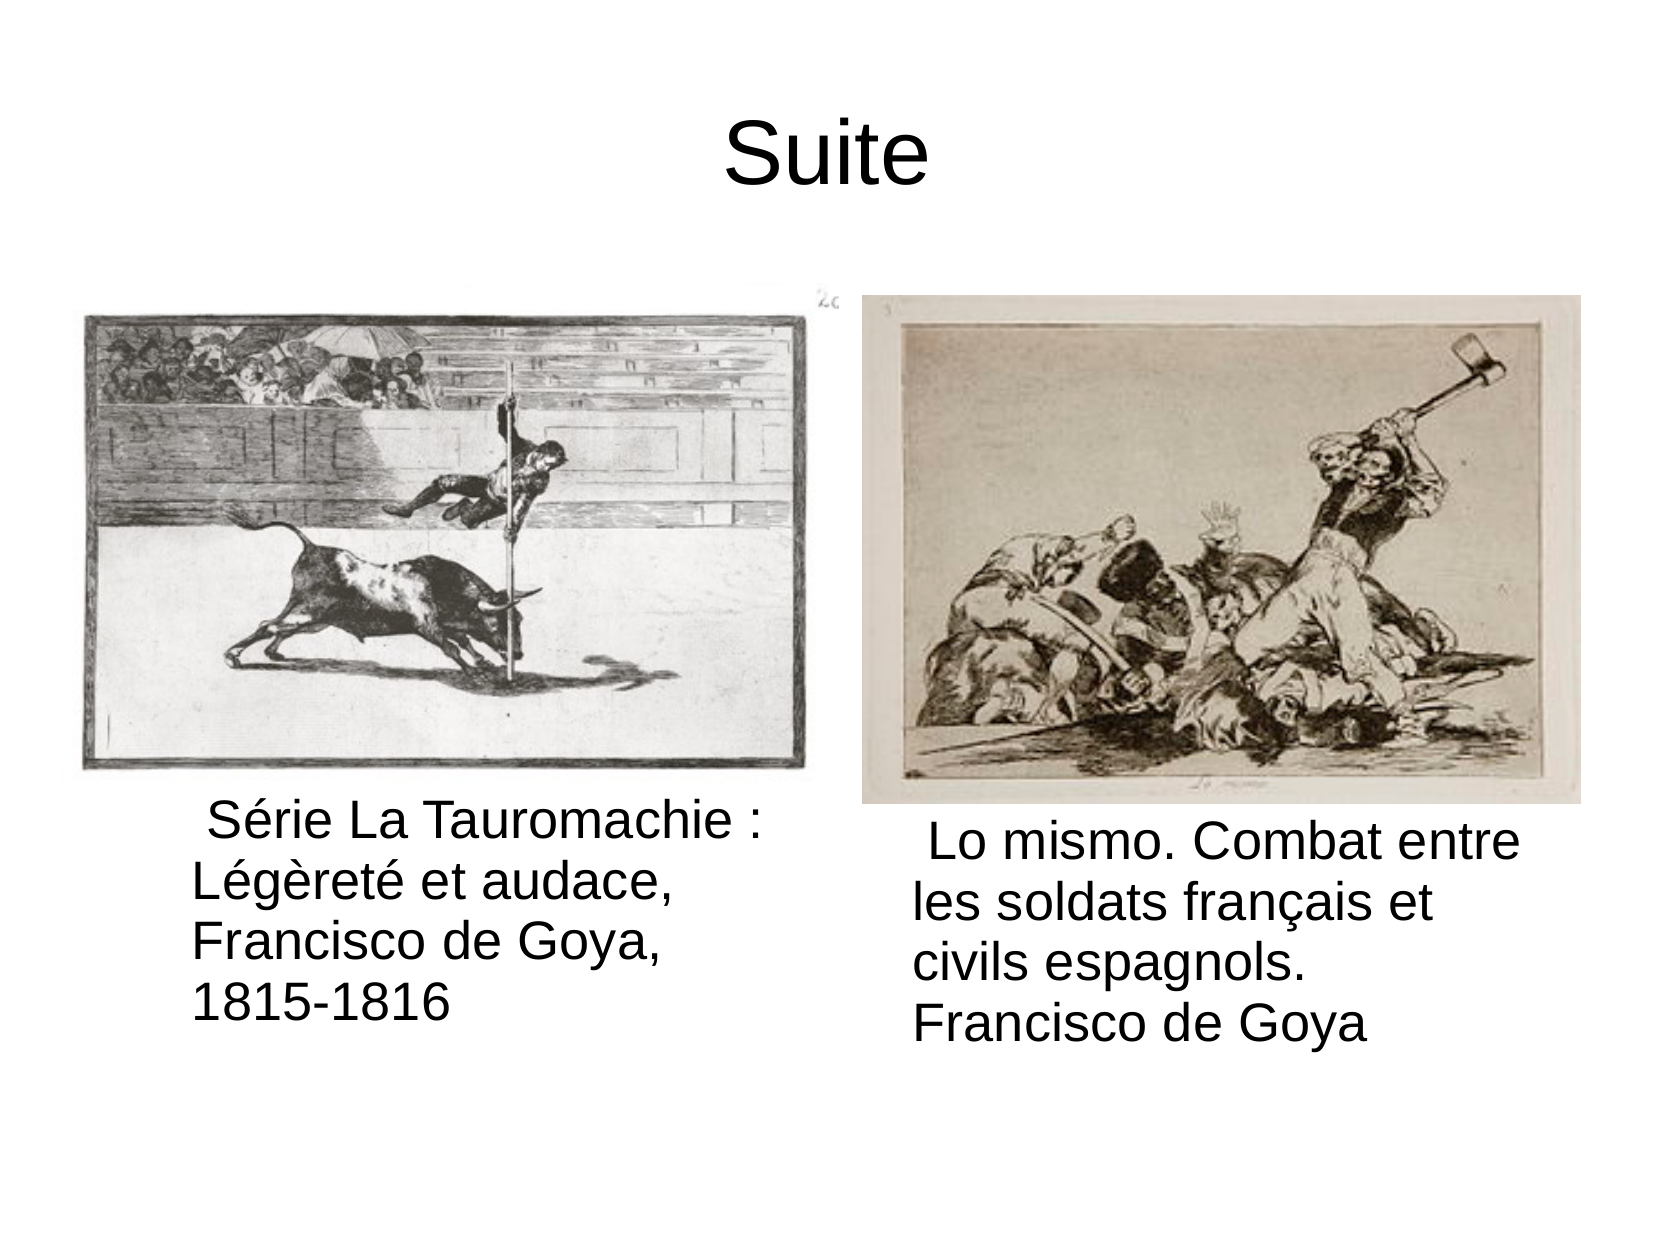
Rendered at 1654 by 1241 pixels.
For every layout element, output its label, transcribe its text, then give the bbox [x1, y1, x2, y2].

text_box Lo mismo. Combat entre les soldats français et civils espagnols. Francisco de Goya [897, 803, 1544, 1061]
title Suite [82, 49, 1571, 257]
picture [862, 295, 1581, 804]
text_box Série La Tauromachie : Légèreté et audace, Francisco de Goya, 1815-1816 [177, 782, 780, 1040]
picture [59, 283, 839, 792]
